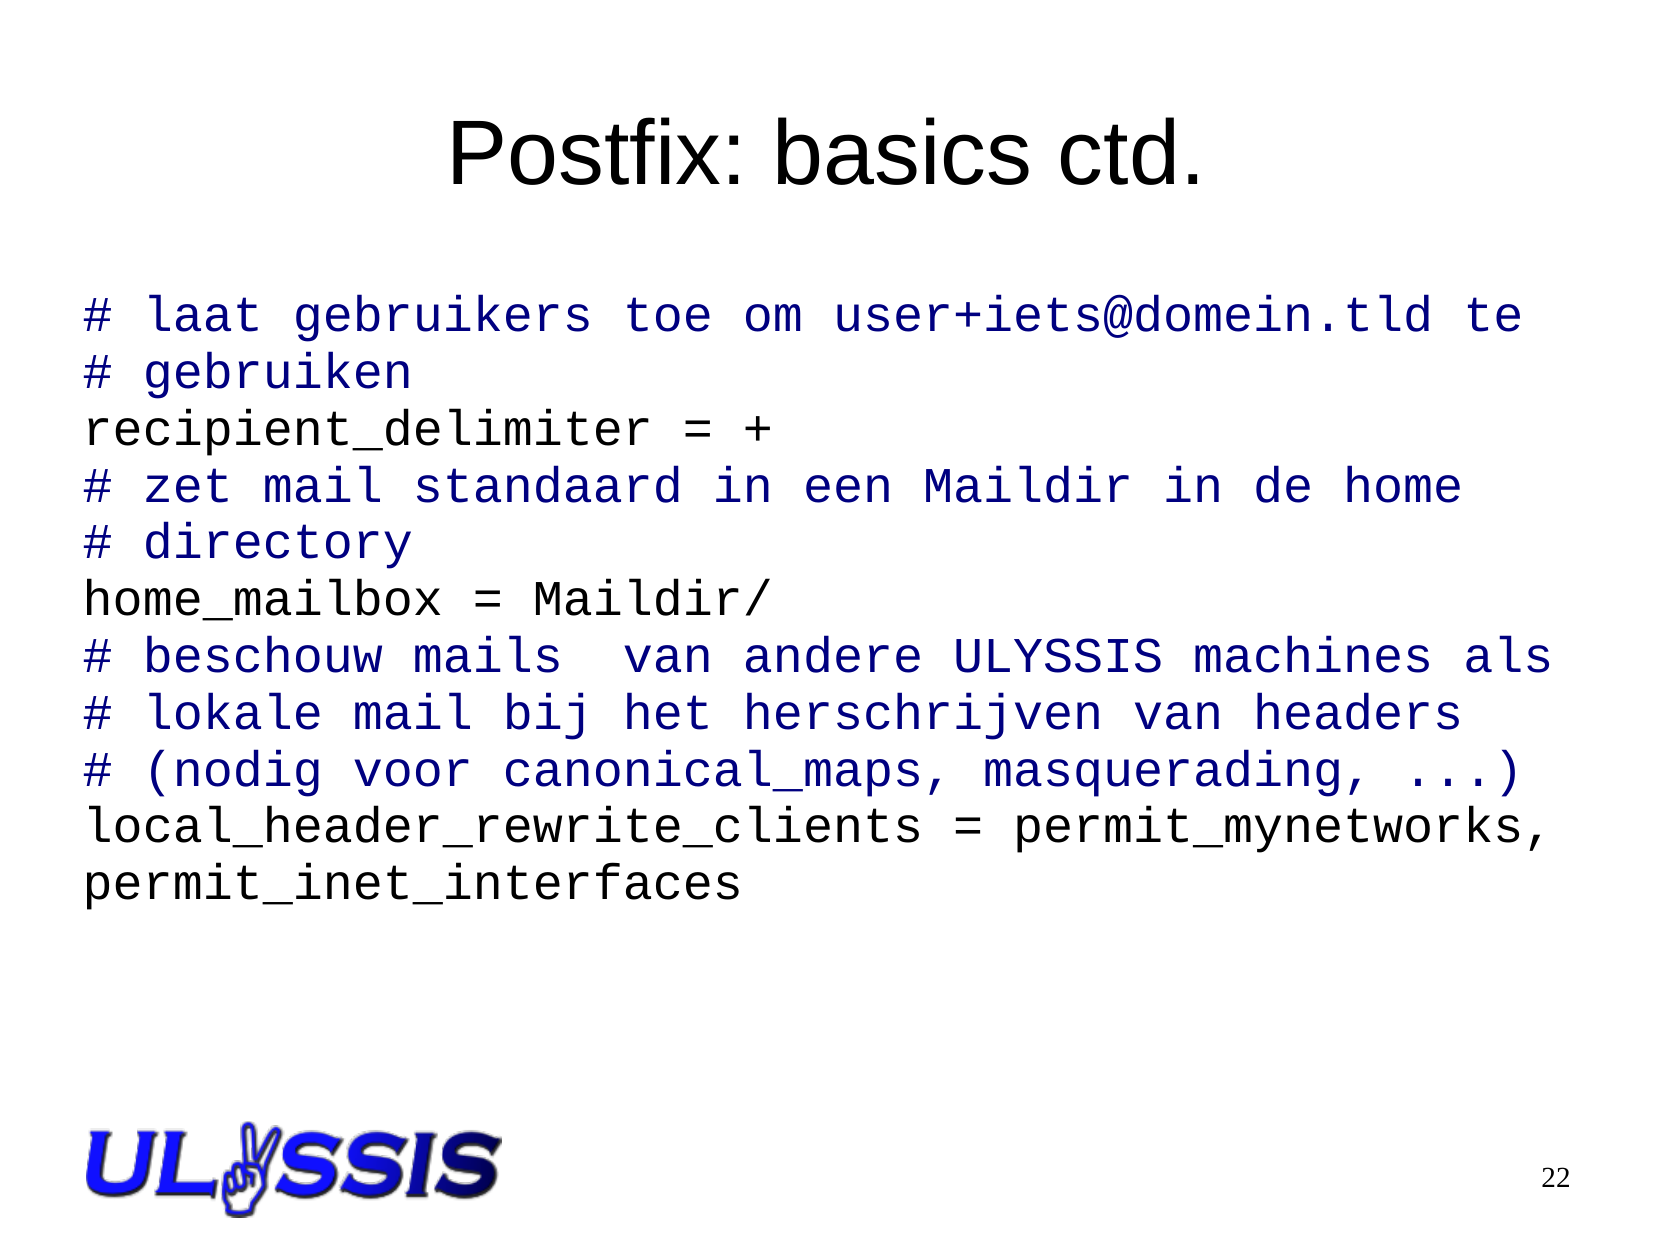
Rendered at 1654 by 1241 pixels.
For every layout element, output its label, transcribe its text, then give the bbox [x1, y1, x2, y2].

picture [86, 1121, 502, 1218]
title Postfix: basics ctd. [82, 56, 1571, 250]
list # laat gebruikers toe om user+iets@domein.tld te # gebruiken recipient_delimiter = + # zet mail standaard in een Maildir in de home # directory home_mailbox = Maildir/ # beschouw mails van andere ULYSSIS machines als # lokale mail bij het herschrijven van headers # (nodig voor canonical_maps, masquerading, ...) local_header_rewrite_clients = permit_mynetworks, permit_inet_interfaces [82, 290, 1571, 1094]
